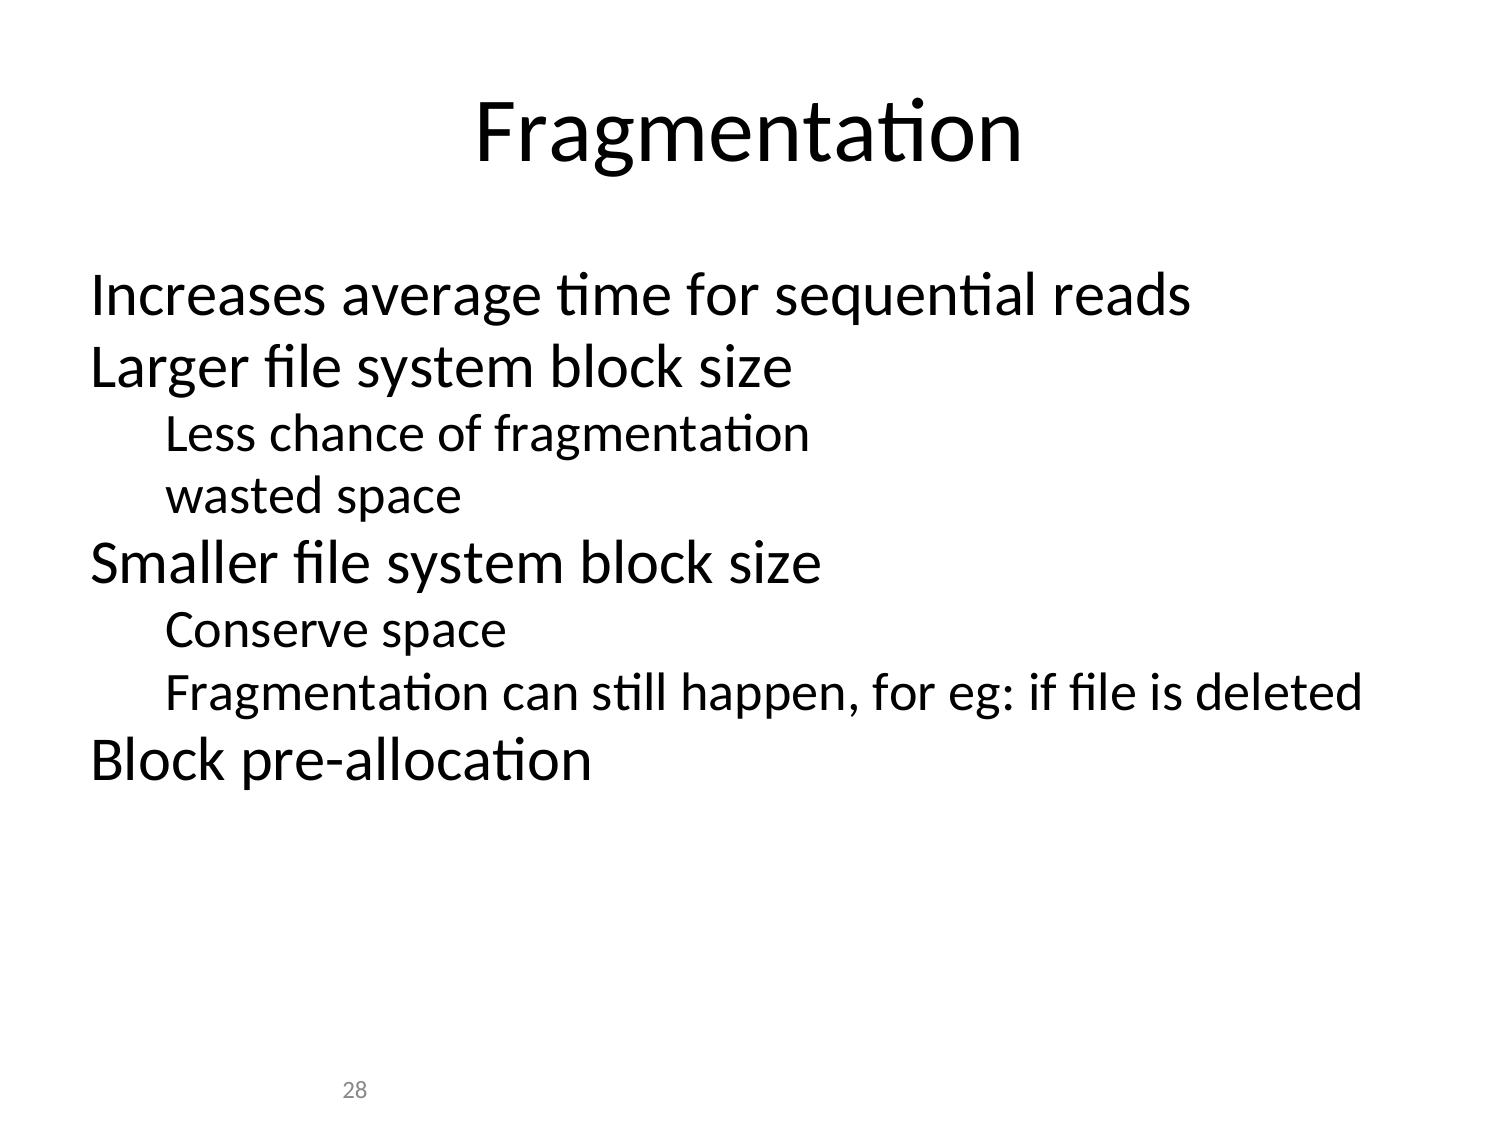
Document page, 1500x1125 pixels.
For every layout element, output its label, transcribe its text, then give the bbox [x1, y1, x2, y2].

text_box Fragmentation [75, 45, 1426, 233]
text_box Increases average time for sequential reads Larger file system block size Less chance of fragmentation wasted space Smaller file system block size Conserve space Fragmentation can still happen, for eg: if file is deleted Block pre-allocation [75, 262, 1426, 1024]
text_box <number> [327, 1074, 1207, 1111]
